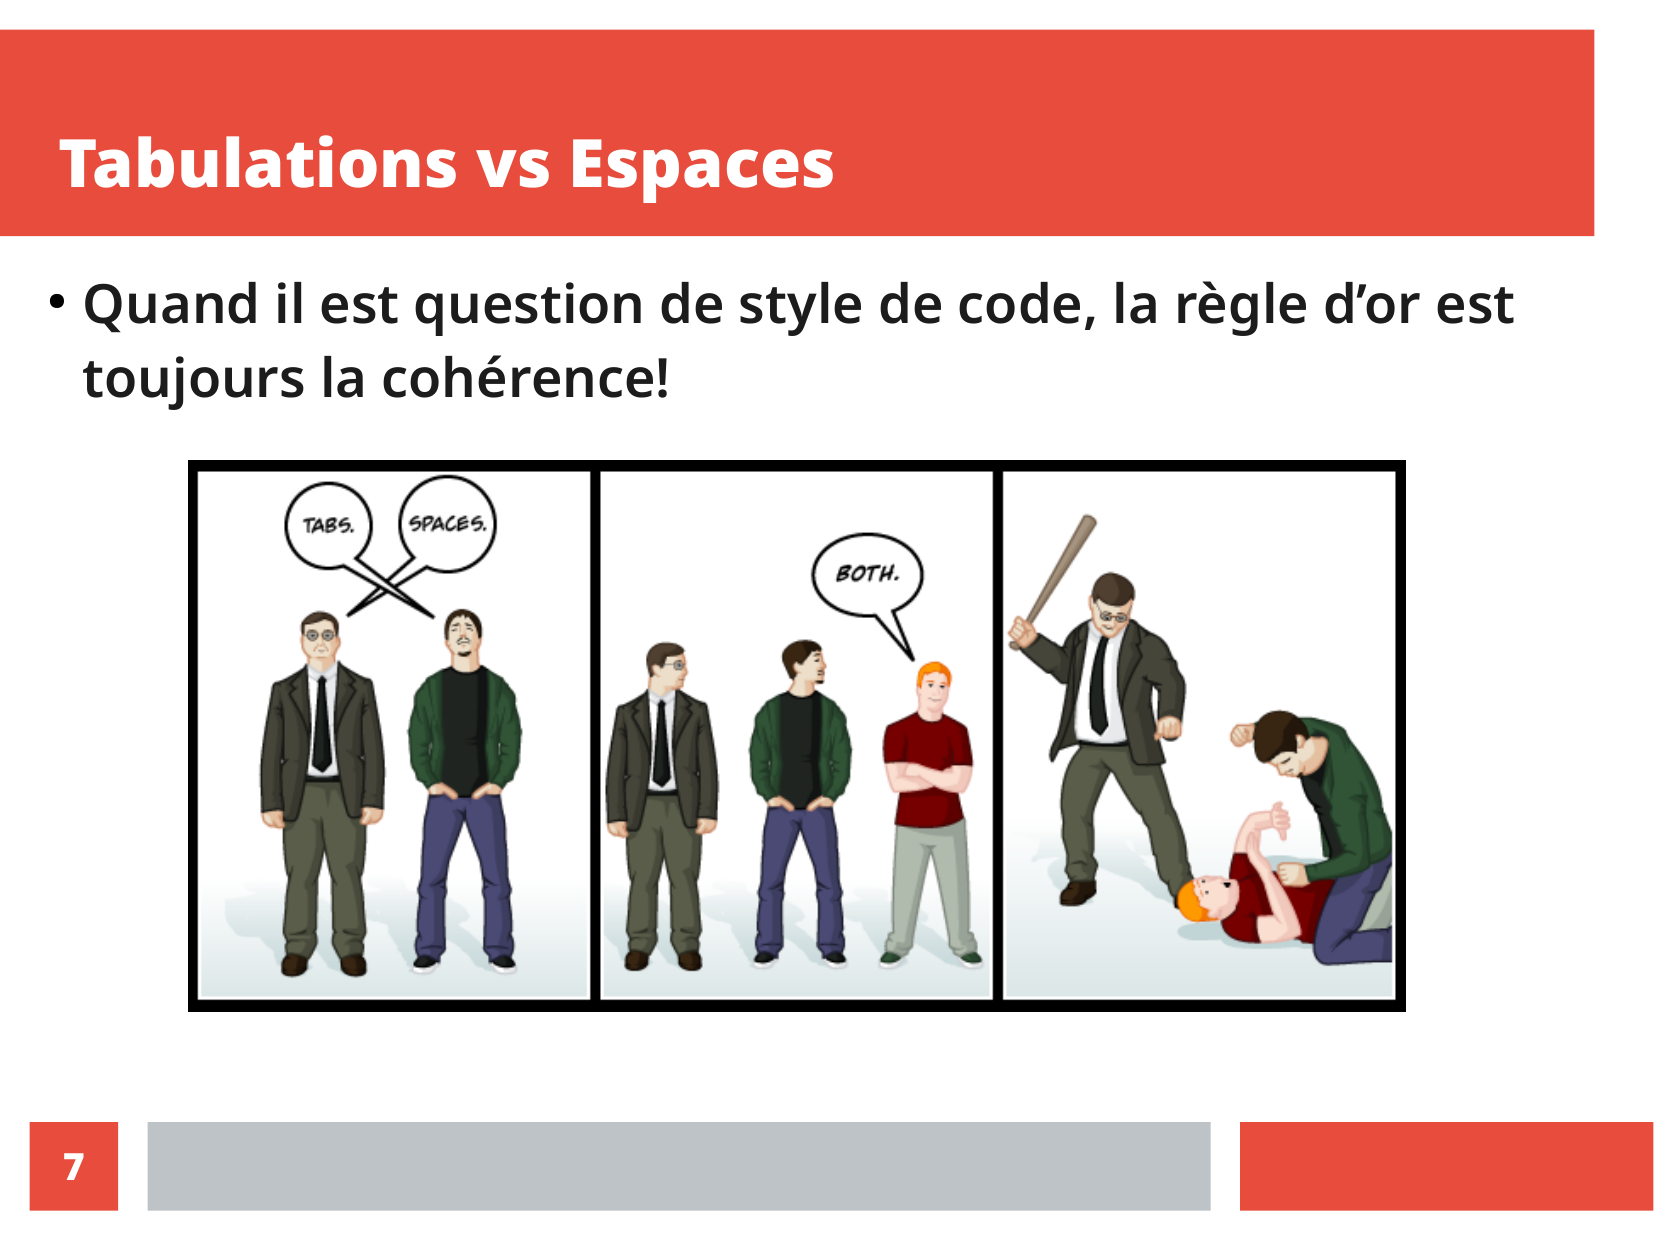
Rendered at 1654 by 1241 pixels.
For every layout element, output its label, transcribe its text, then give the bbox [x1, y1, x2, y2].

picture [188, 460, 1406, 1013]
title Tabulations vs Espaces [59, 59, 1595, 207]
list Quand il est question de style de code, la règle d’or est toujours la cohérence! [47, 265, 1583, 426]
